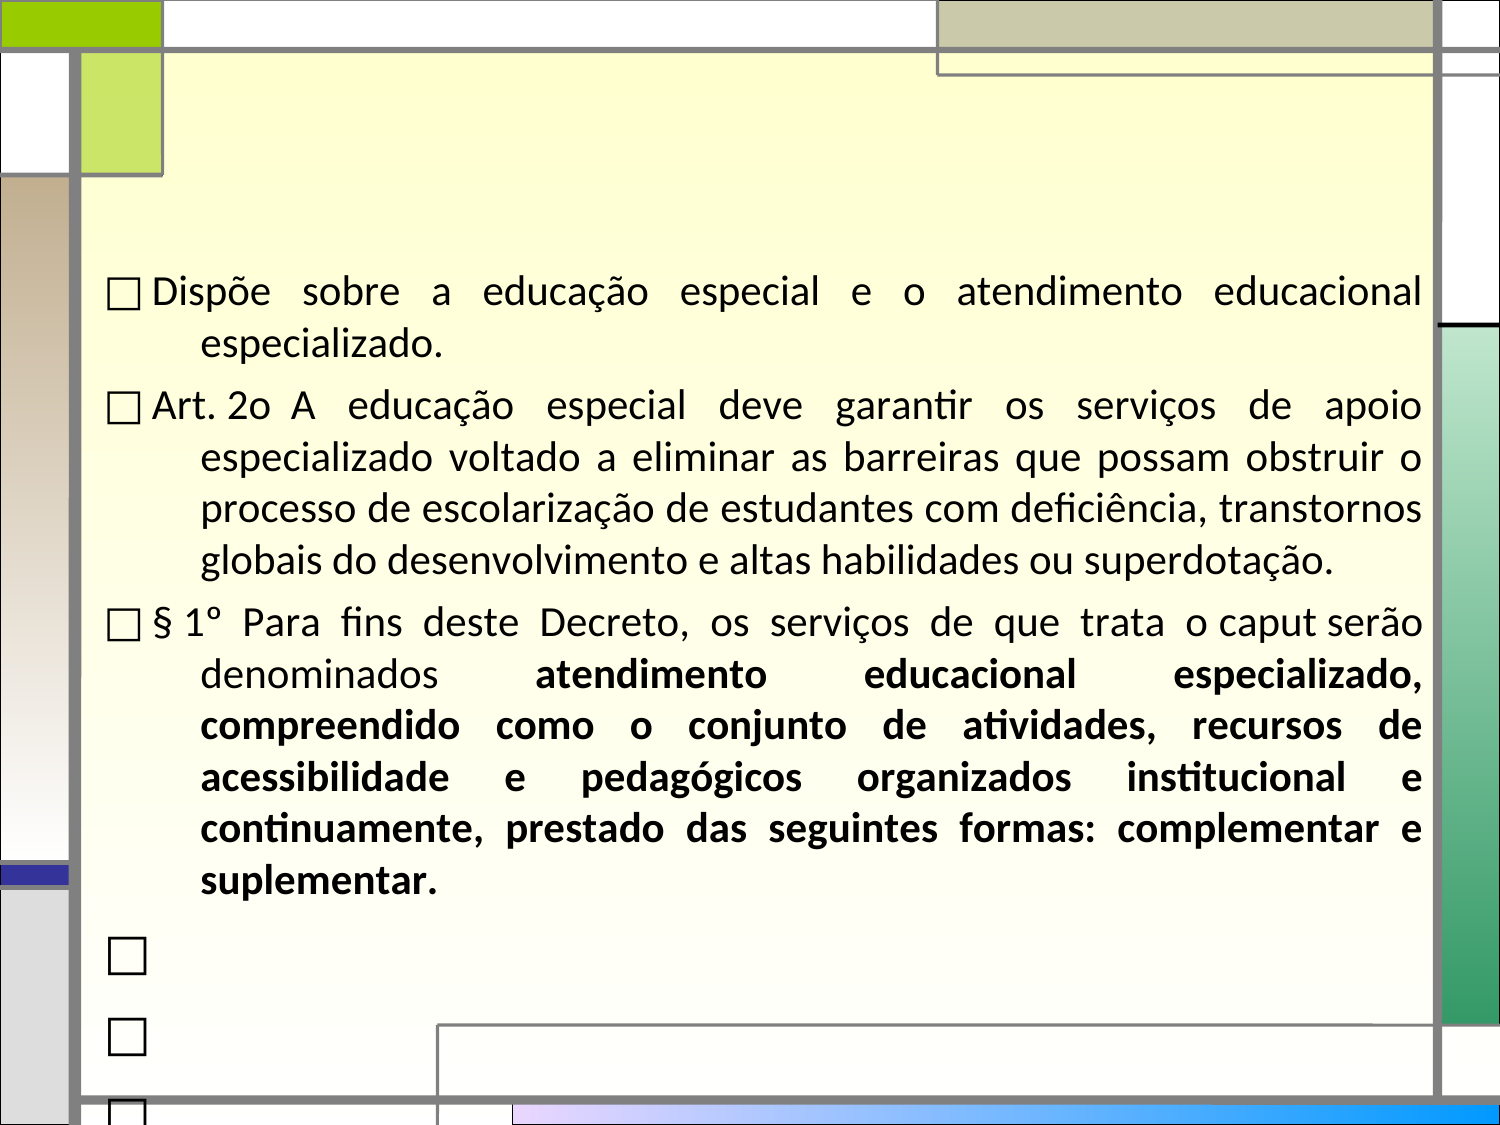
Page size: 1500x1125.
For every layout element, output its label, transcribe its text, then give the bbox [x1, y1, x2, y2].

title Decreto 7.611 de 2011 [64, 42, 1500, 197]
list Dispõe sobre a educação especial e o atendimento educacional especializado. Art. 2o A educação especial deve garantir os serviços de apoio especializado voltado a eliminar as barreiras que possam obstruir o processo de escolarização de estudantes com deficiência, transtornos globais do desenvolvimento e altas habilidades ou superdotação. § 1º Para fins deste Decreto, os serviços de que trata o caput serão denominados atendimento educacional especializado, compreendido como o conjunto de atividades, recursos de acessibilidade e pedagógicos organizados institucional e continuamente, prestado das seguintes formas: complementar e suplementar. [88, 255, 1439, 965]
